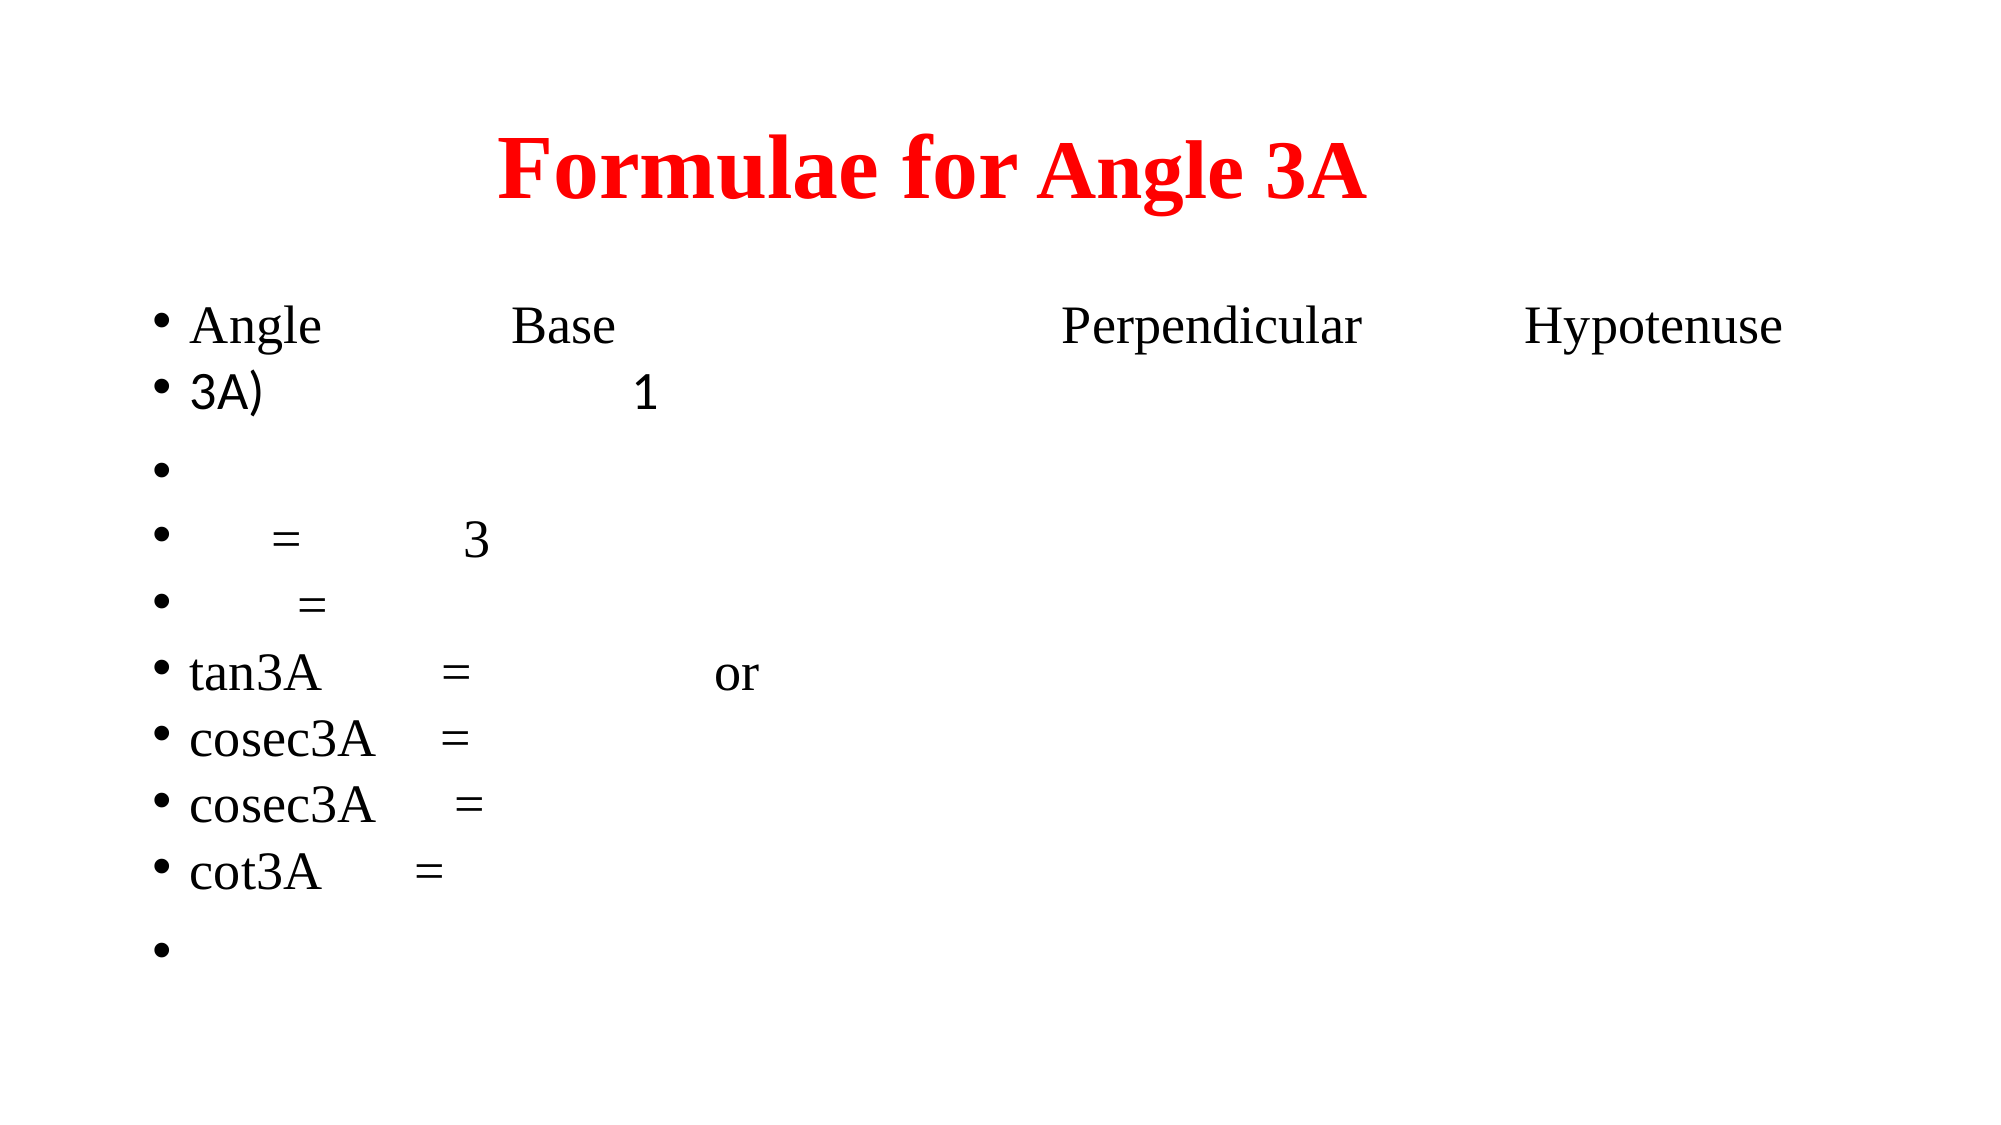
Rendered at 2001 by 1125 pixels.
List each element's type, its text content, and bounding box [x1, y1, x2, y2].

list Angle Base Perpendicular Hypotenuse 3A) 1 = 3 = tan3A = or cosec3A = cosec3A = cot3A = [137, 299, 1863, 1014]
title Formulae for Angle 3A [137, 59, 1863, 278]
